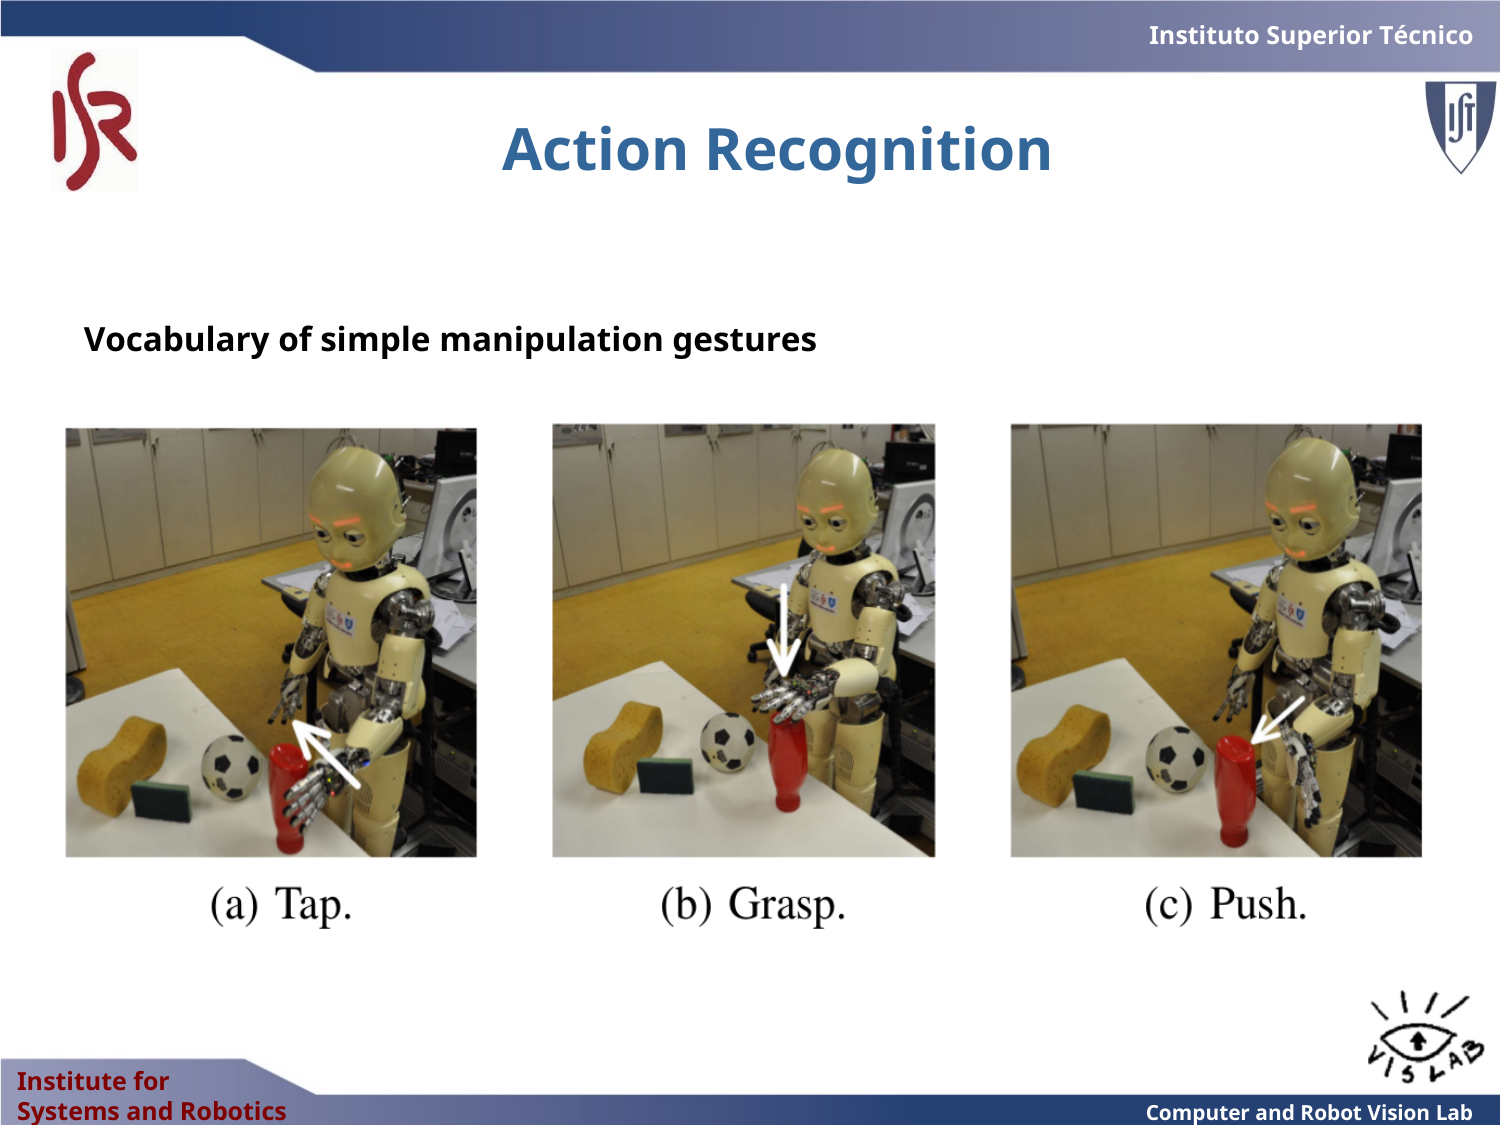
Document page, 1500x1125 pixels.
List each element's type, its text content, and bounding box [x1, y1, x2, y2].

text_box Vocabulary of simple manipulation gestures [70, 311, 1425, 392]
text_box Action Recognition [227, 104, 1329, 221]
picture [0, 0, 1500, 1125]
